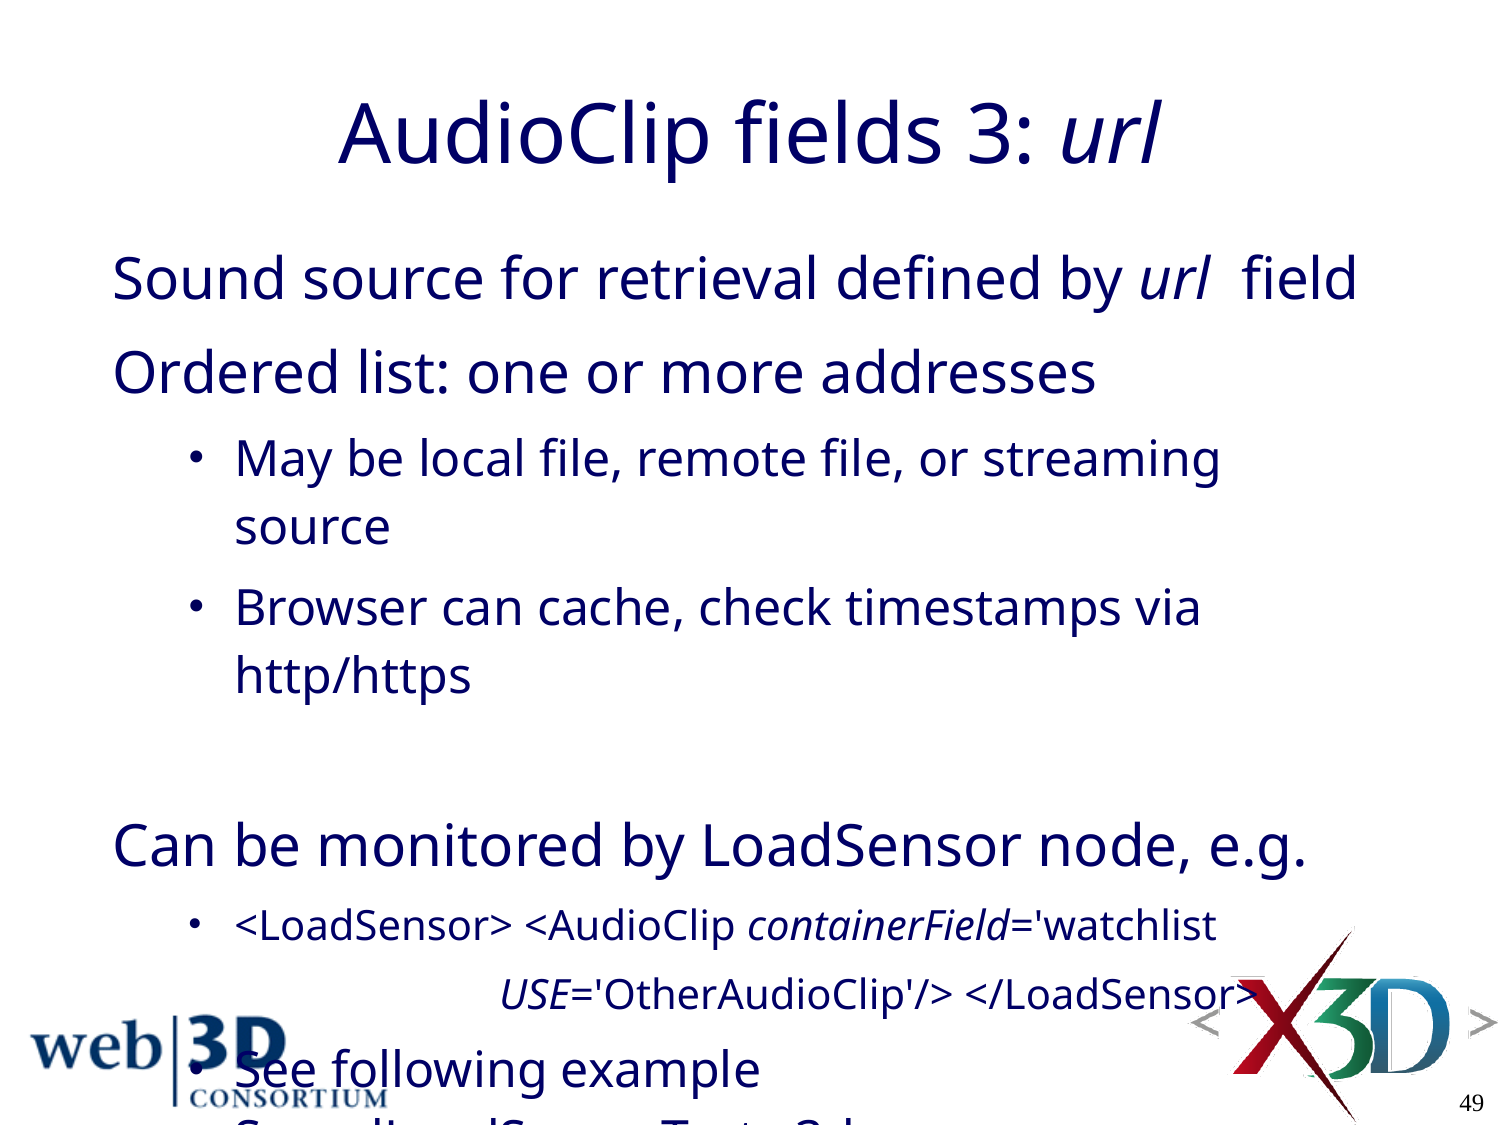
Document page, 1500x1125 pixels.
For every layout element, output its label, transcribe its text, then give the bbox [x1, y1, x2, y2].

list Sound source for retrieval defined by url field Ordered list: one or more addresses May be local file, remote file, or streaming source Browser can cache, check timestamps via http/https Can be monitored by LoadSensor node, e.g. <LoadSensor> <AudioClip containerField='watchlist USE='OtherAudioClip'/> </LoadSensor> See following example SoundLoadSensorTest.x3d [112, 237, 1388, 1001]
picture [12, 998, 413, 1118]
picture [1199, 1001, 1211, 1006]
picture [1187, 926, 1500, 1125]
title AudioClip fields 3: url [112, 37, 1388, 226]
